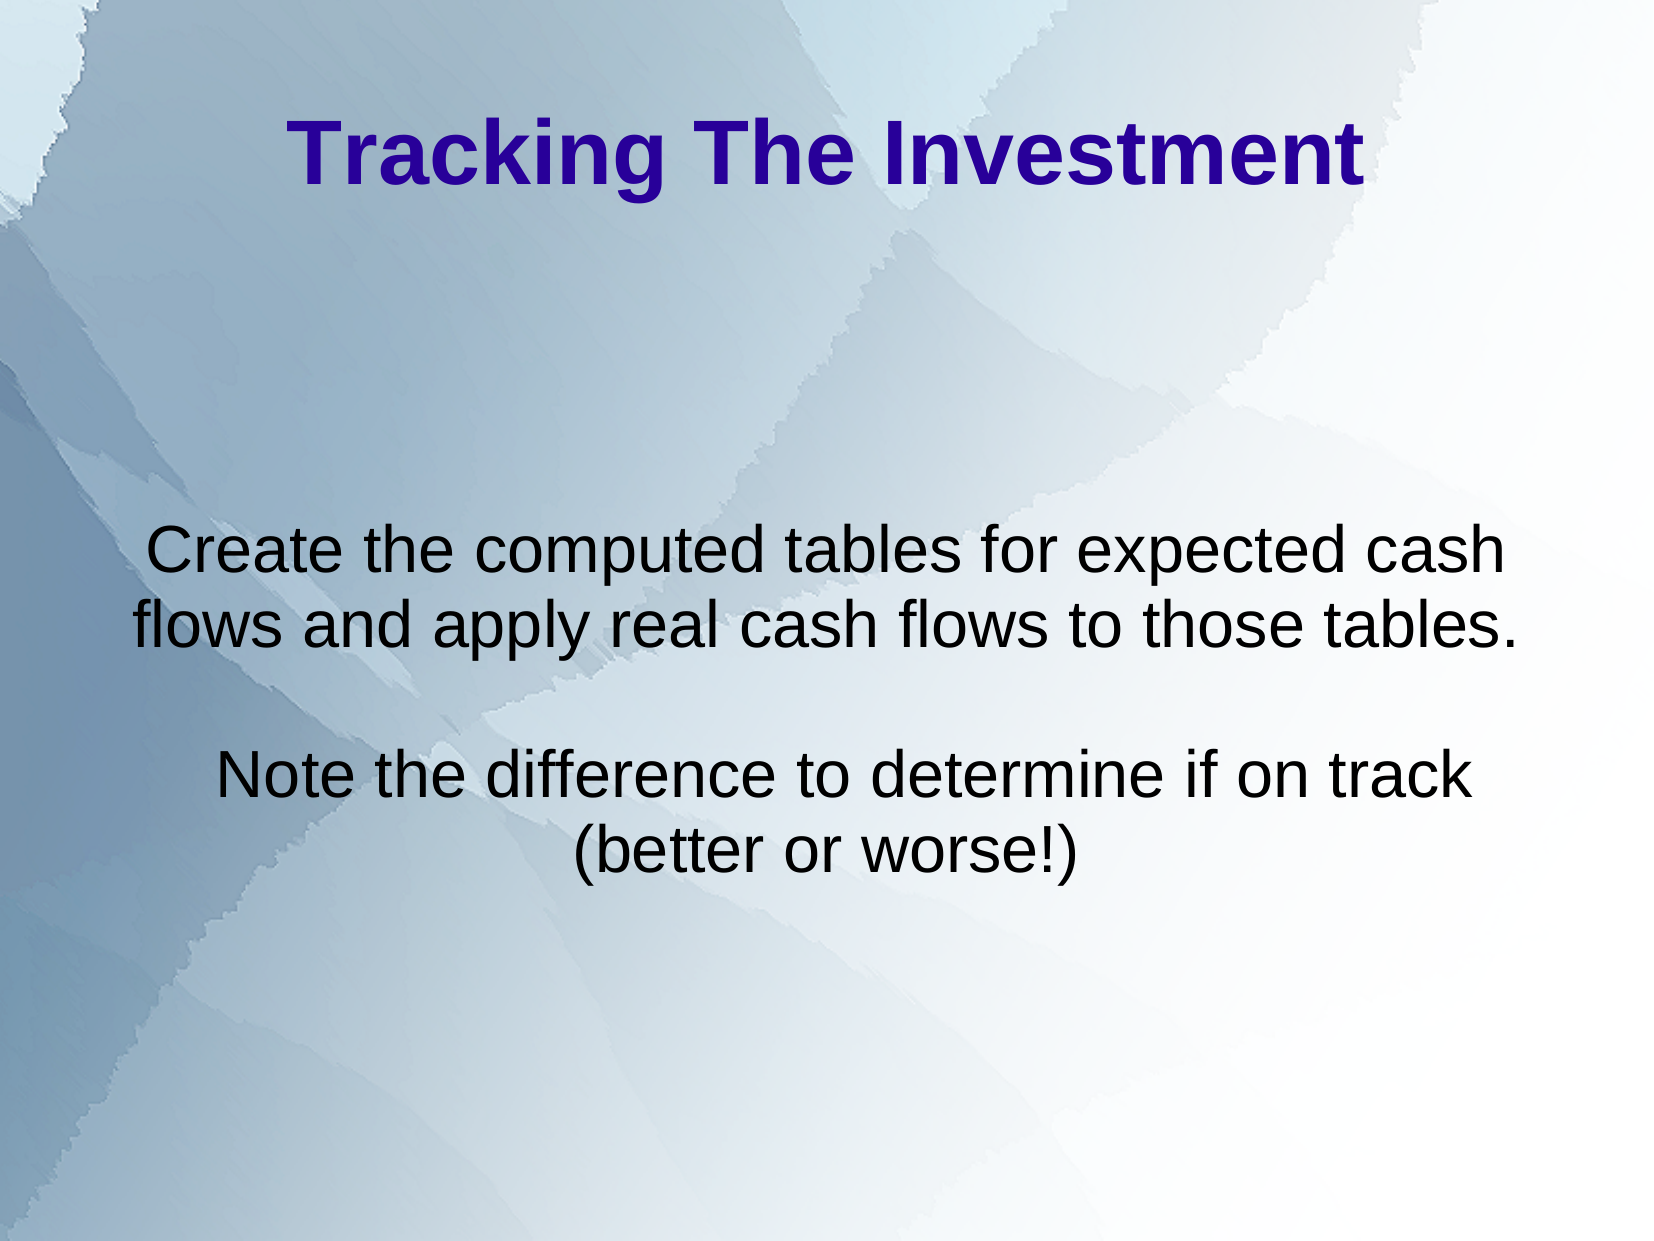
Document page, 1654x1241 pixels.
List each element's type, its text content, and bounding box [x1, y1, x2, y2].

picture [0, 0, 1654, 1241]
subtitle Create the computed tables for expected cash flows and apply real cash flows to those tables. Note the difference to determine if on track (better or worse!) [82, 297, 1571, 1102]
title Tracking The Investment [82, 56, 1571, 250]
